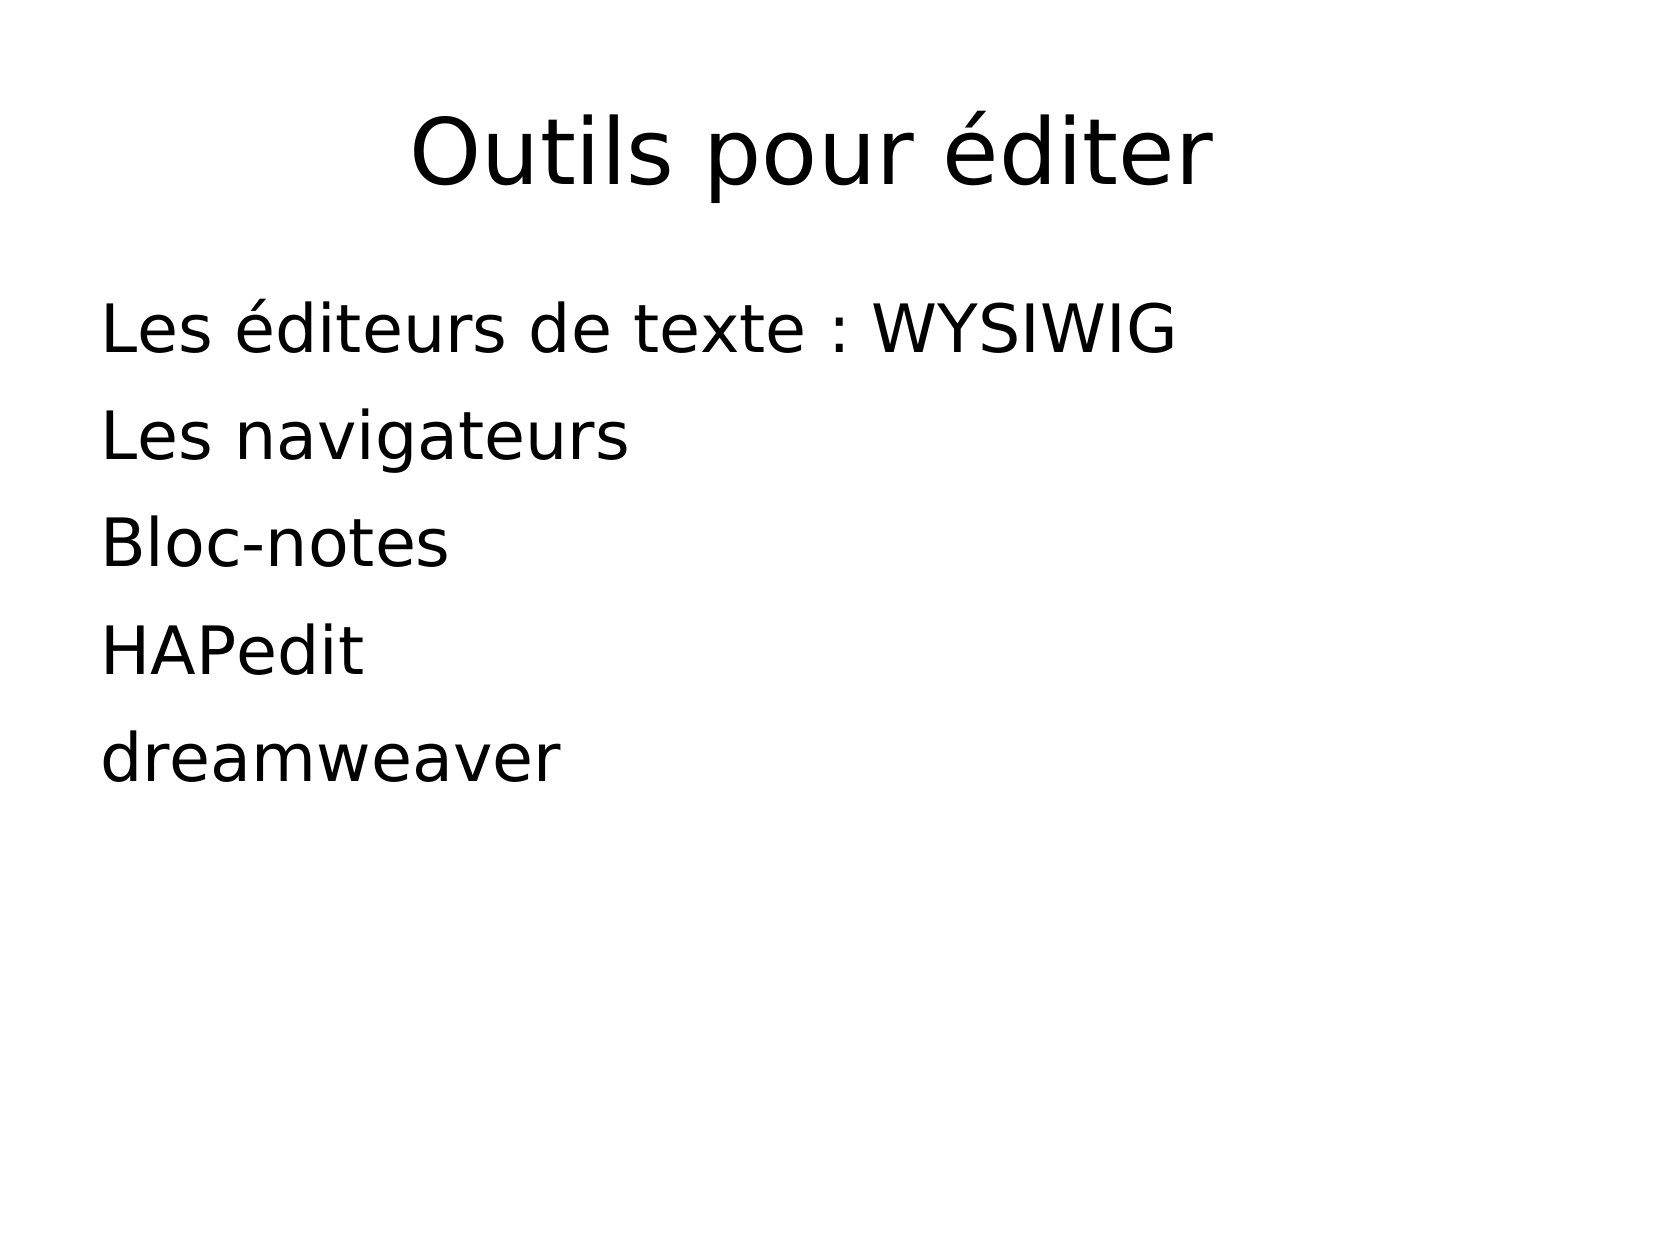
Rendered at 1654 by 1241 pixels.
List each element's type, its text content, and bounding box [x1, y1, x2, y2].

list Les éditeurs de texte : WYSIWIG Les navigateurs Bloc-notes HAPedit dreamweaver [82, 290, 1571, 1109]
title Outils pour éditer [82, 49, 1571, 257]
